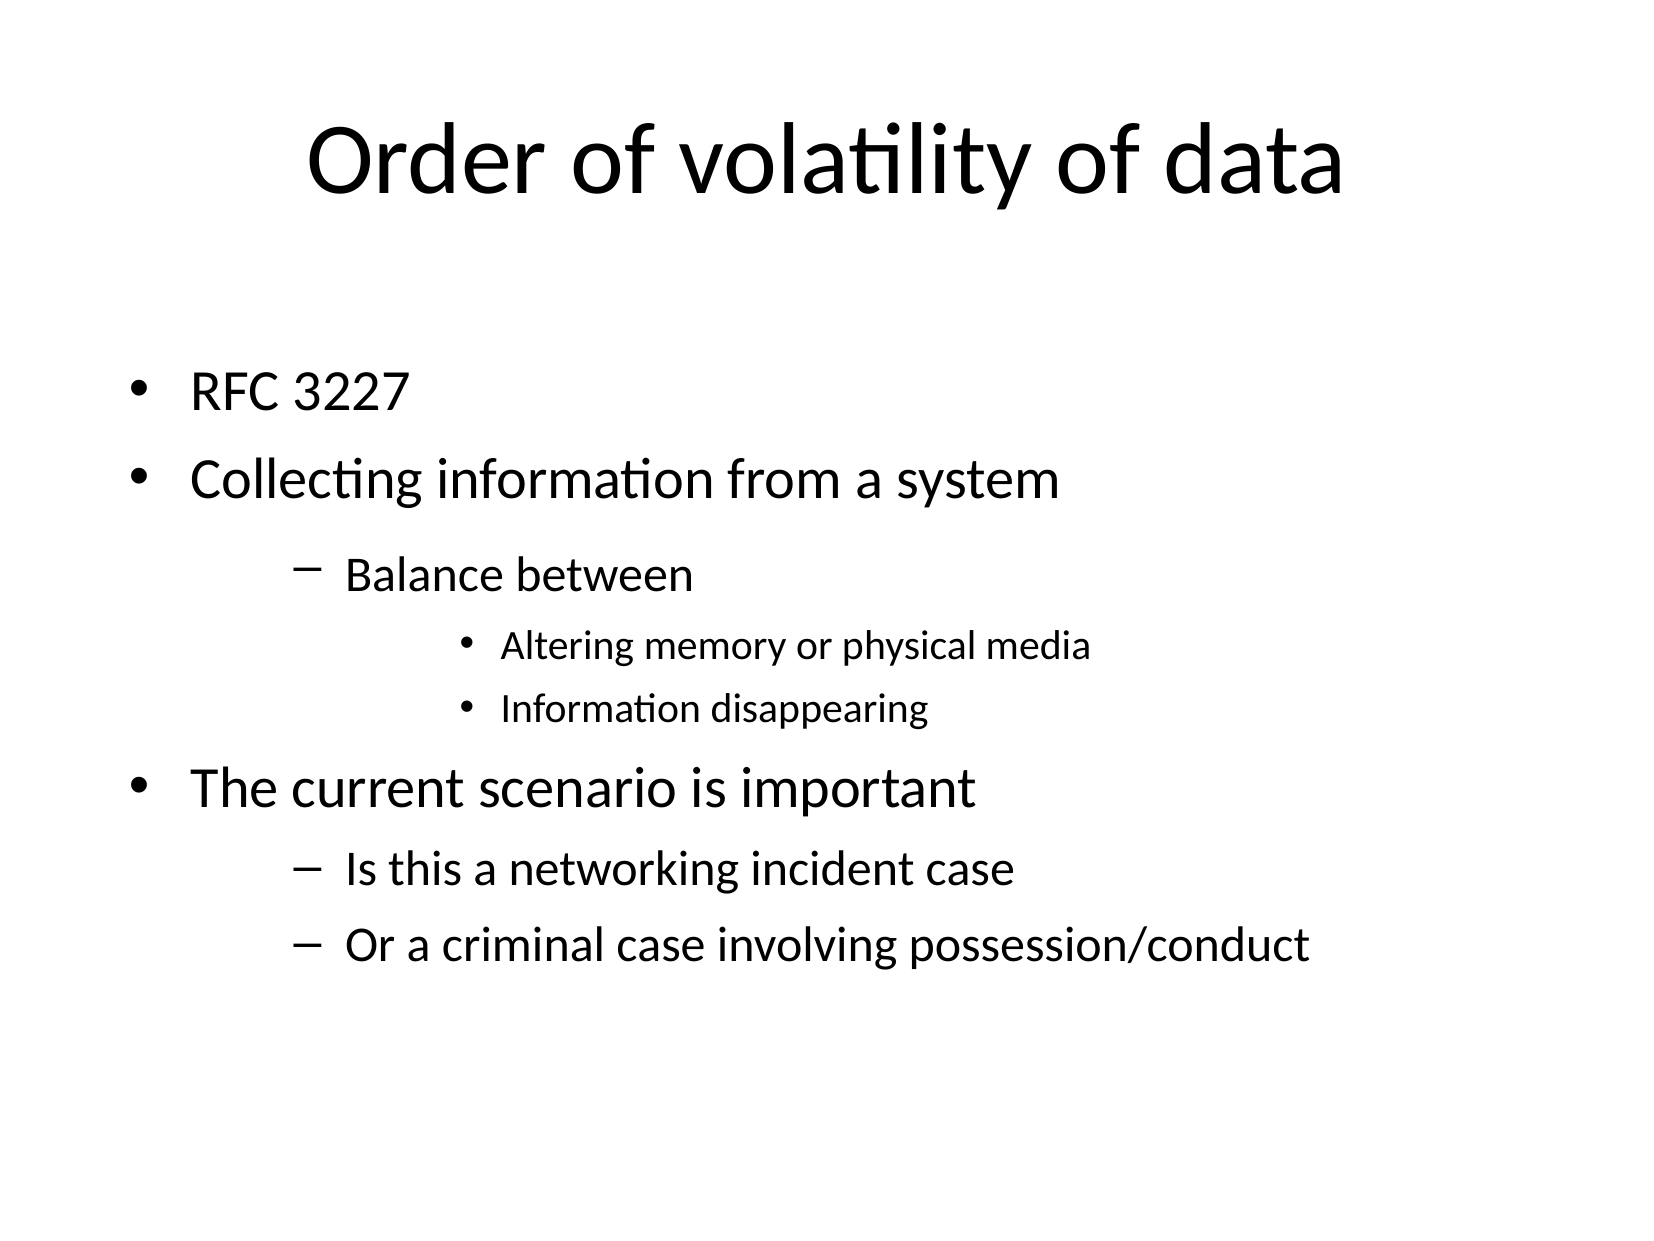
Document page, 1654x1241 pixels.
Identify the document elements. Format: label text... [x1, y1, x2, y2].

text_box RFC 3227 Collecting information from a system Balance between Altering memory or physical media Information disappearing The current scenario is important Is this a networking incident case Or a criminal case involving possession/conduct [112, 343, 1601, 1163]
text_box Order of volatility of data [82, 49, 1571, 257]
